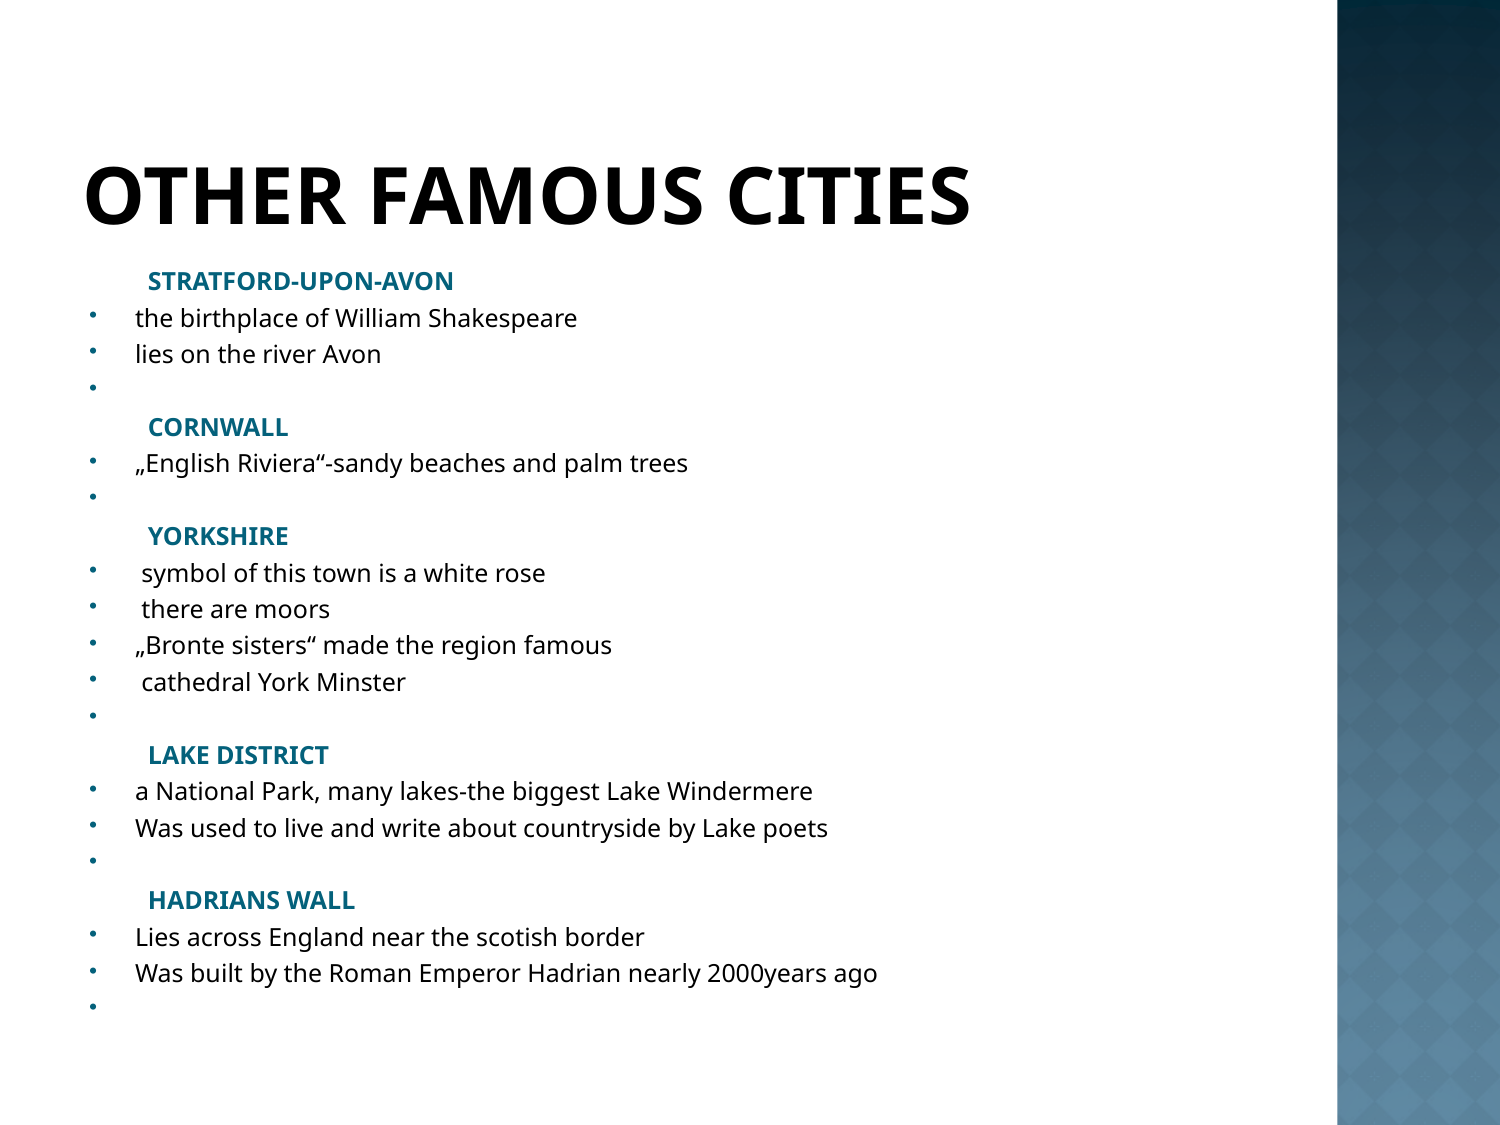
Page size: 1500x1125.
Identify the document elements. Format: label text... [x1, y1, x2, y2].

list STRATFORD-UPON-AVON the birthplace of William Shakespeare lies on the river Avon CORNWALL „English Riviera“-sandy beaches and palm trees YORKSHIRE symbol of this town is a white rose there are moors „Bronte sisters“ made the region famous cathedral York Minster LAKE DISTRICT a National Park, many lakes-the biggest Lake Windermere Was used to live and write about countryside by Lake poets HADRIANS WALL Lies across England near the scotish border Was built by the Roman Emperor Hadrian nearly 2000years ago [75, 264, 1263, 1060]
title OTHER FAMOUS CITIES [75, 52, 1263, 240]
